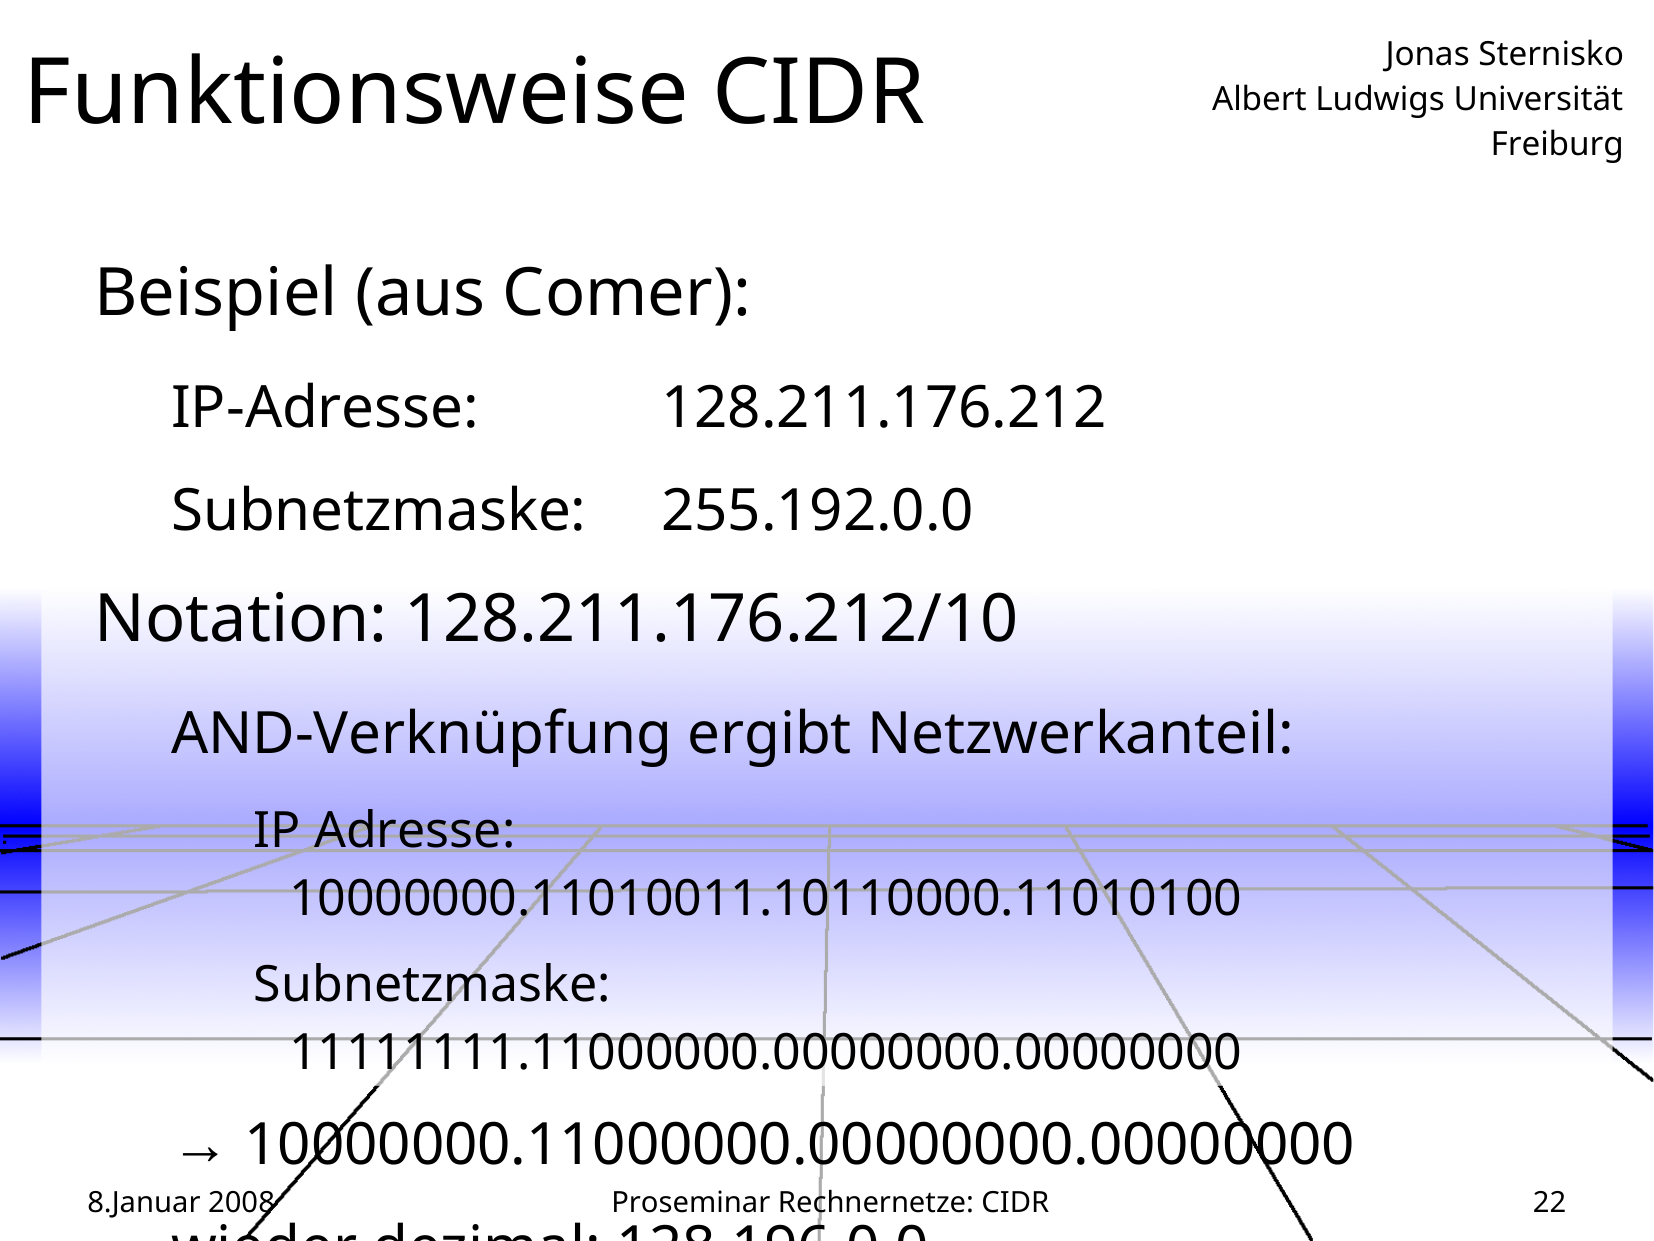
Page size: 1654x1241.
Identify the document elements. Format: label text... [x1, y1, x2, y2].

list Beispiel (aus Comer): IP-Adresse: 128.211.176.212 Subnetzmaske: 255.192.0.0 Notation: 128.211.176.212/10 AND-Verknüpfung ergibt Netzwerkanteil: IP Adresse: 10000000.11010011.10110000.11010100 Subnetzmaske: 11111111.11000000.00000000.00000000 → 10000000.11000000.00000000.00000000 wieder dezimal: 128.196.0.0 Die Negation der Subnetzmaske führt zum Hostanteil. [76, 185, 1565, 1198]
picture [772, 1229, 789, 1241]
picture [854, 1229, 871, 1241]
picture [903, 1229, 920, 1241]
title Funktionsweise CIDR [23, 31, 1211, 146]
picture [691, 1229, 706, 1241]
picture [0, 0, 1654, 1241]
